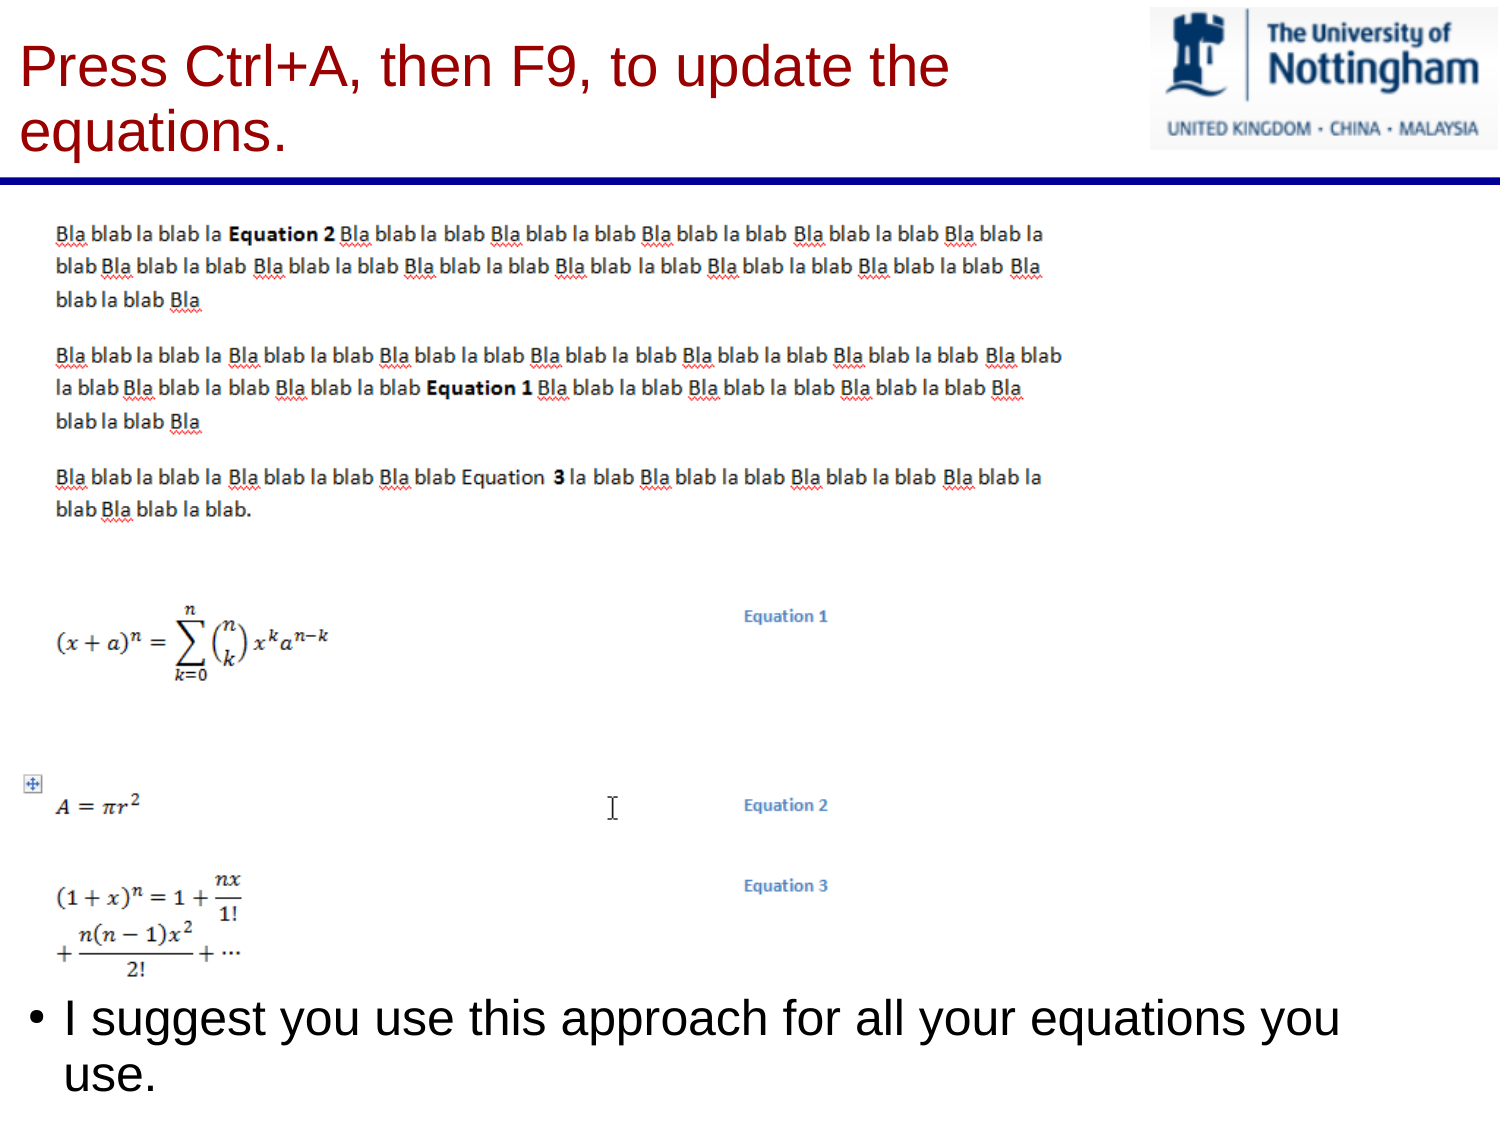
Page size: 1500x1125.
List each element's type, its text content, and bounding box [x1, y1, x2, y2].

picture [1150, 7, 1498, 150]
picture [12, 204, 1073, 990]
text_box I suggest you use this approach for all your equations you use. [27, 990, 1400, 1102]
title Press Ctrl+A, then F9, to update the equations. [19, 21, 1048, 177]
